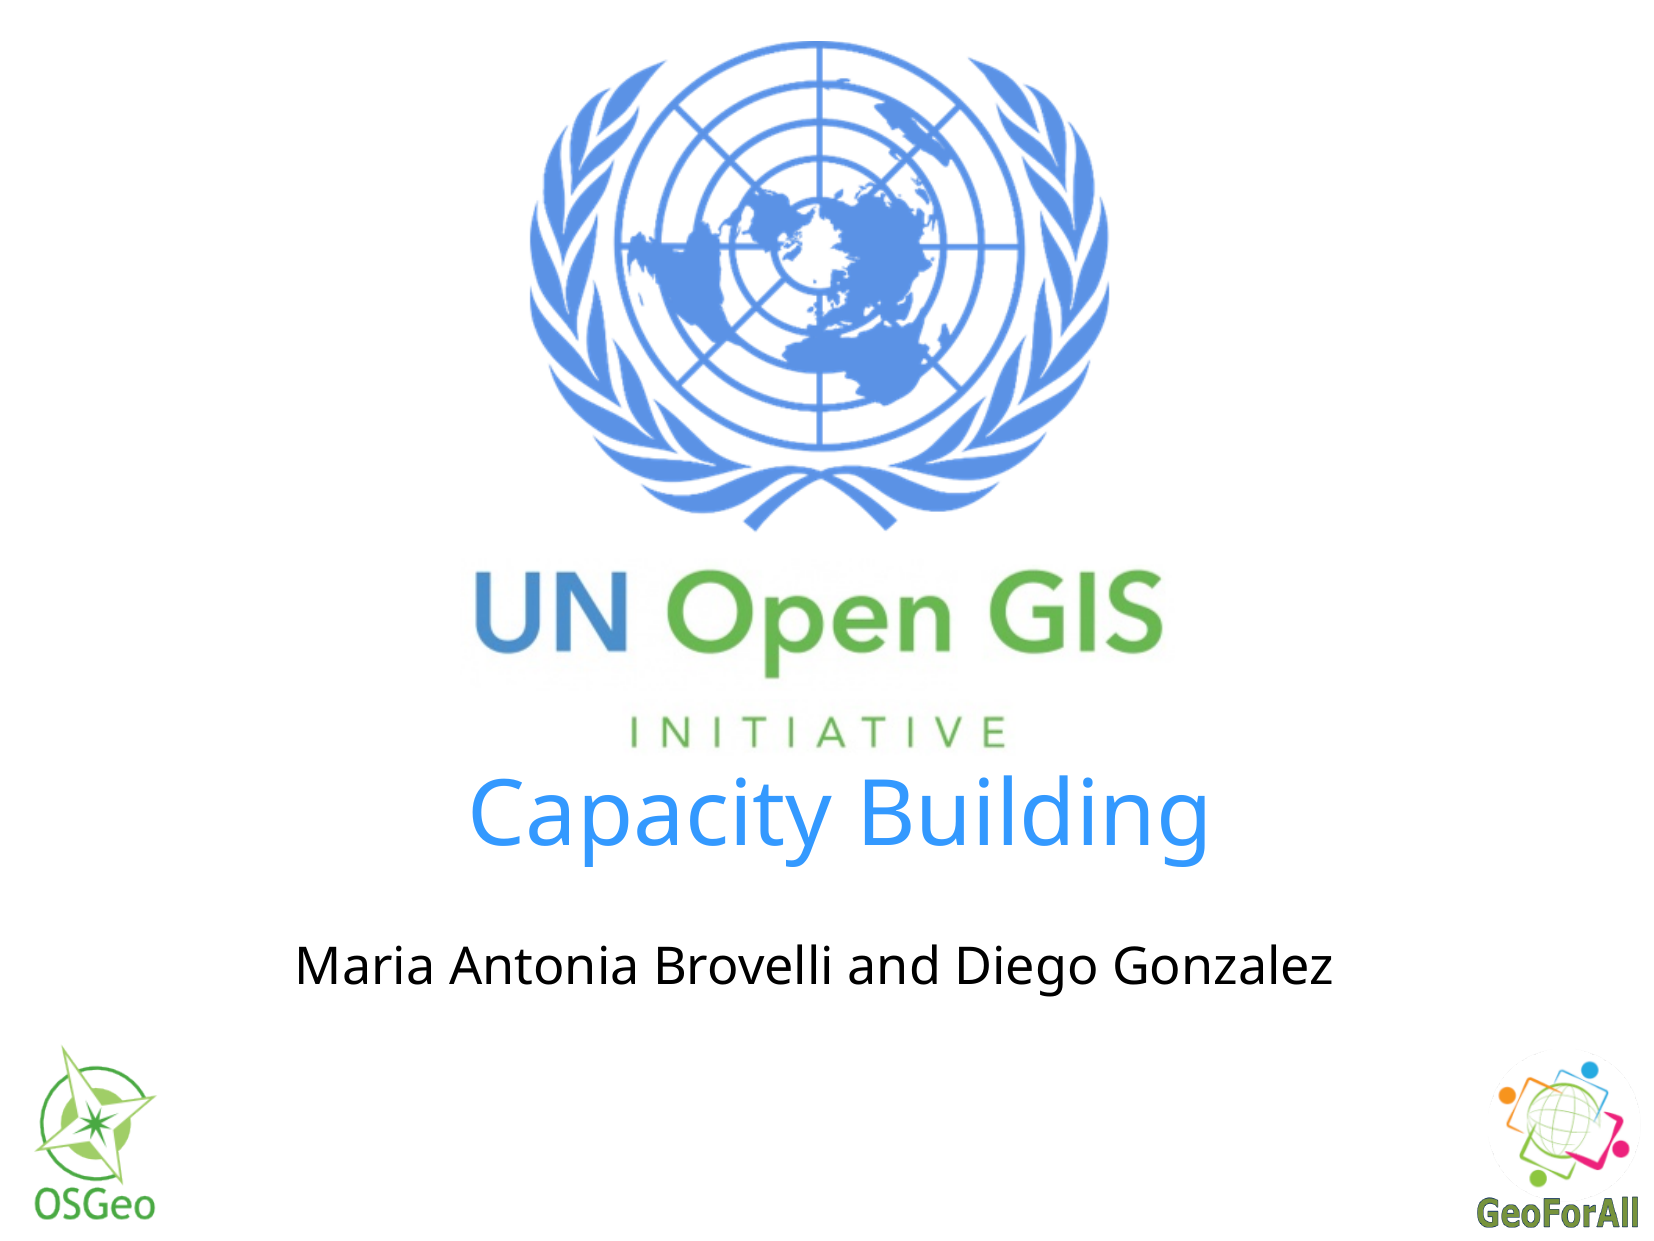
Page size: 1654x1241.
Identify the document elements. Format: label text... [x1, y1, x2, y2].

picture [1437, 1048, 1654, 1241]
text_box Capacity Building [98, 428, 1501, 871]
picture [460, 41, 1175, 756]
picture [6, 1043, 184, 1221]
text_box Maria Antonia Brovelli and Diego Gonzalez [280, 921, 1418, 999]
